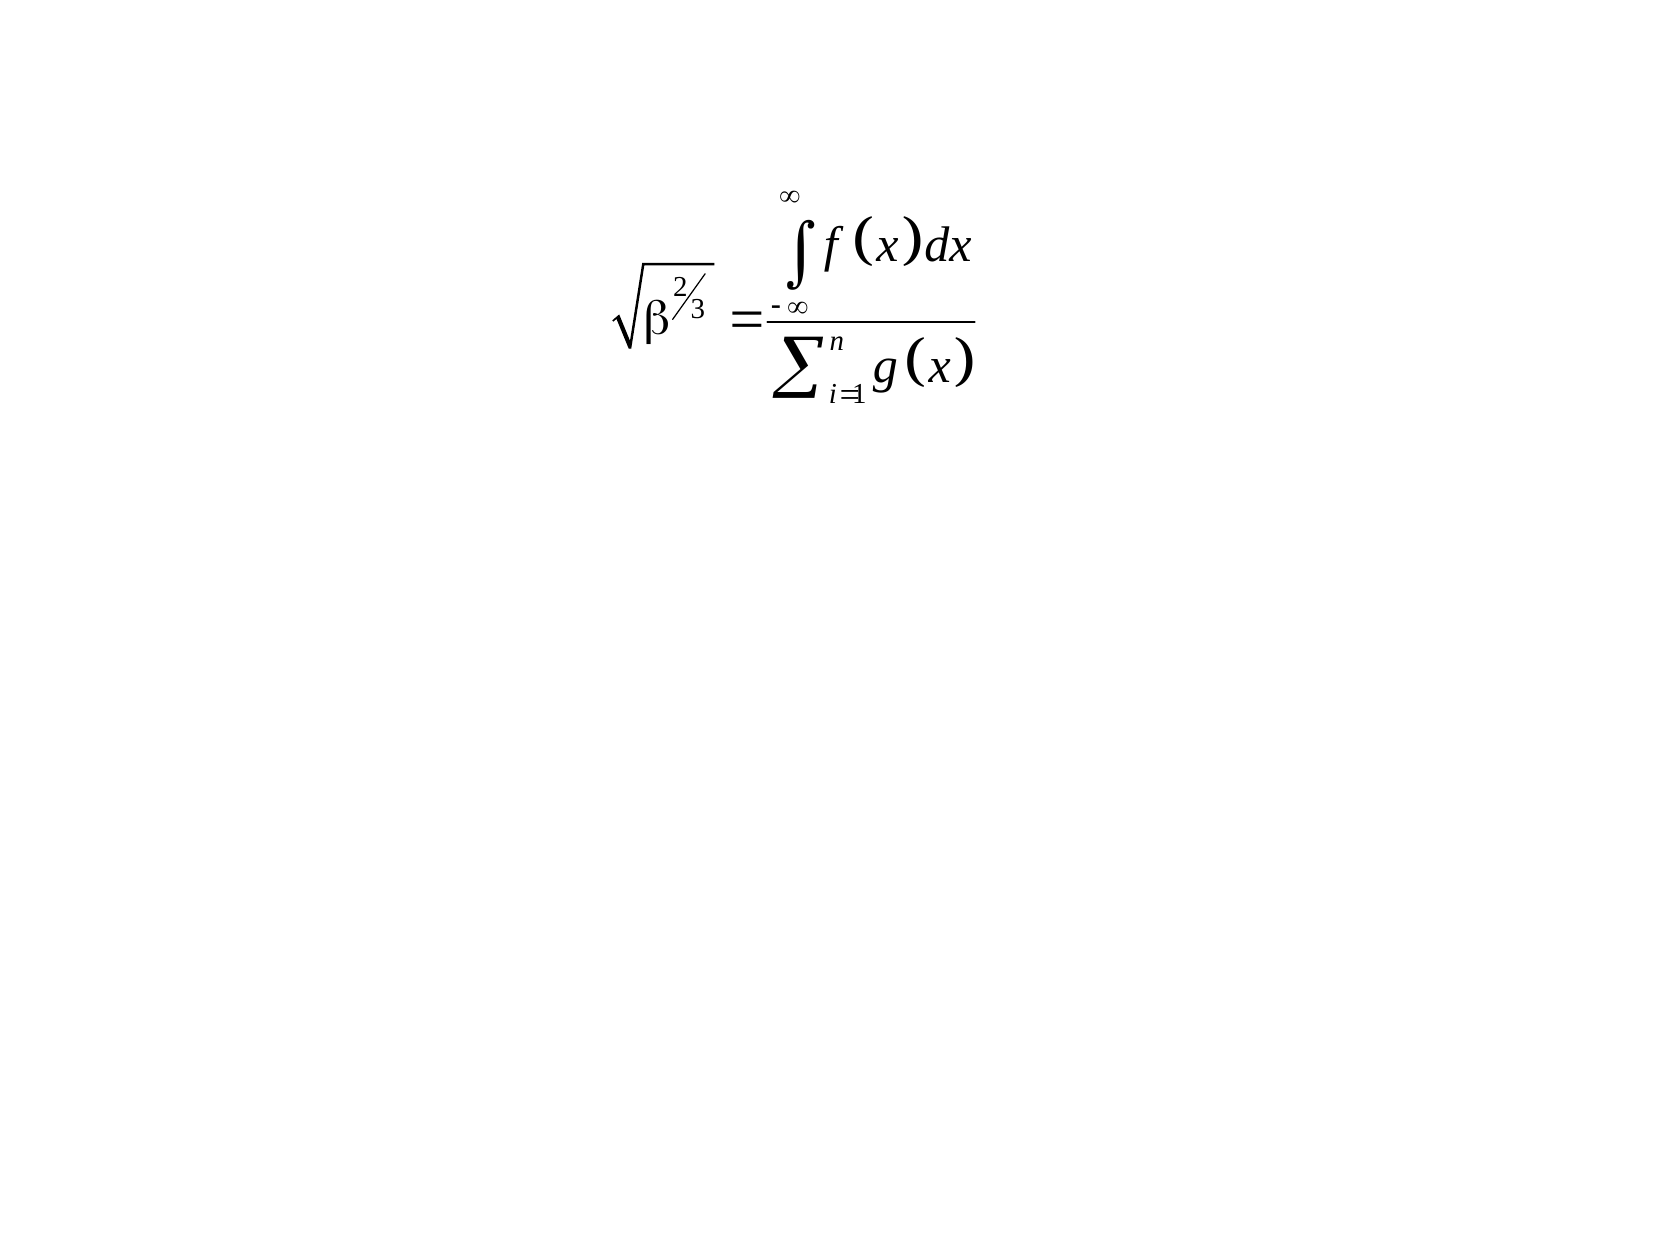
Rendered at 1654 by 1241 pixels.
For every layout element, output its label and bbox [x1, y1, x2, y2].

chart [608, 176, 979, 410]
